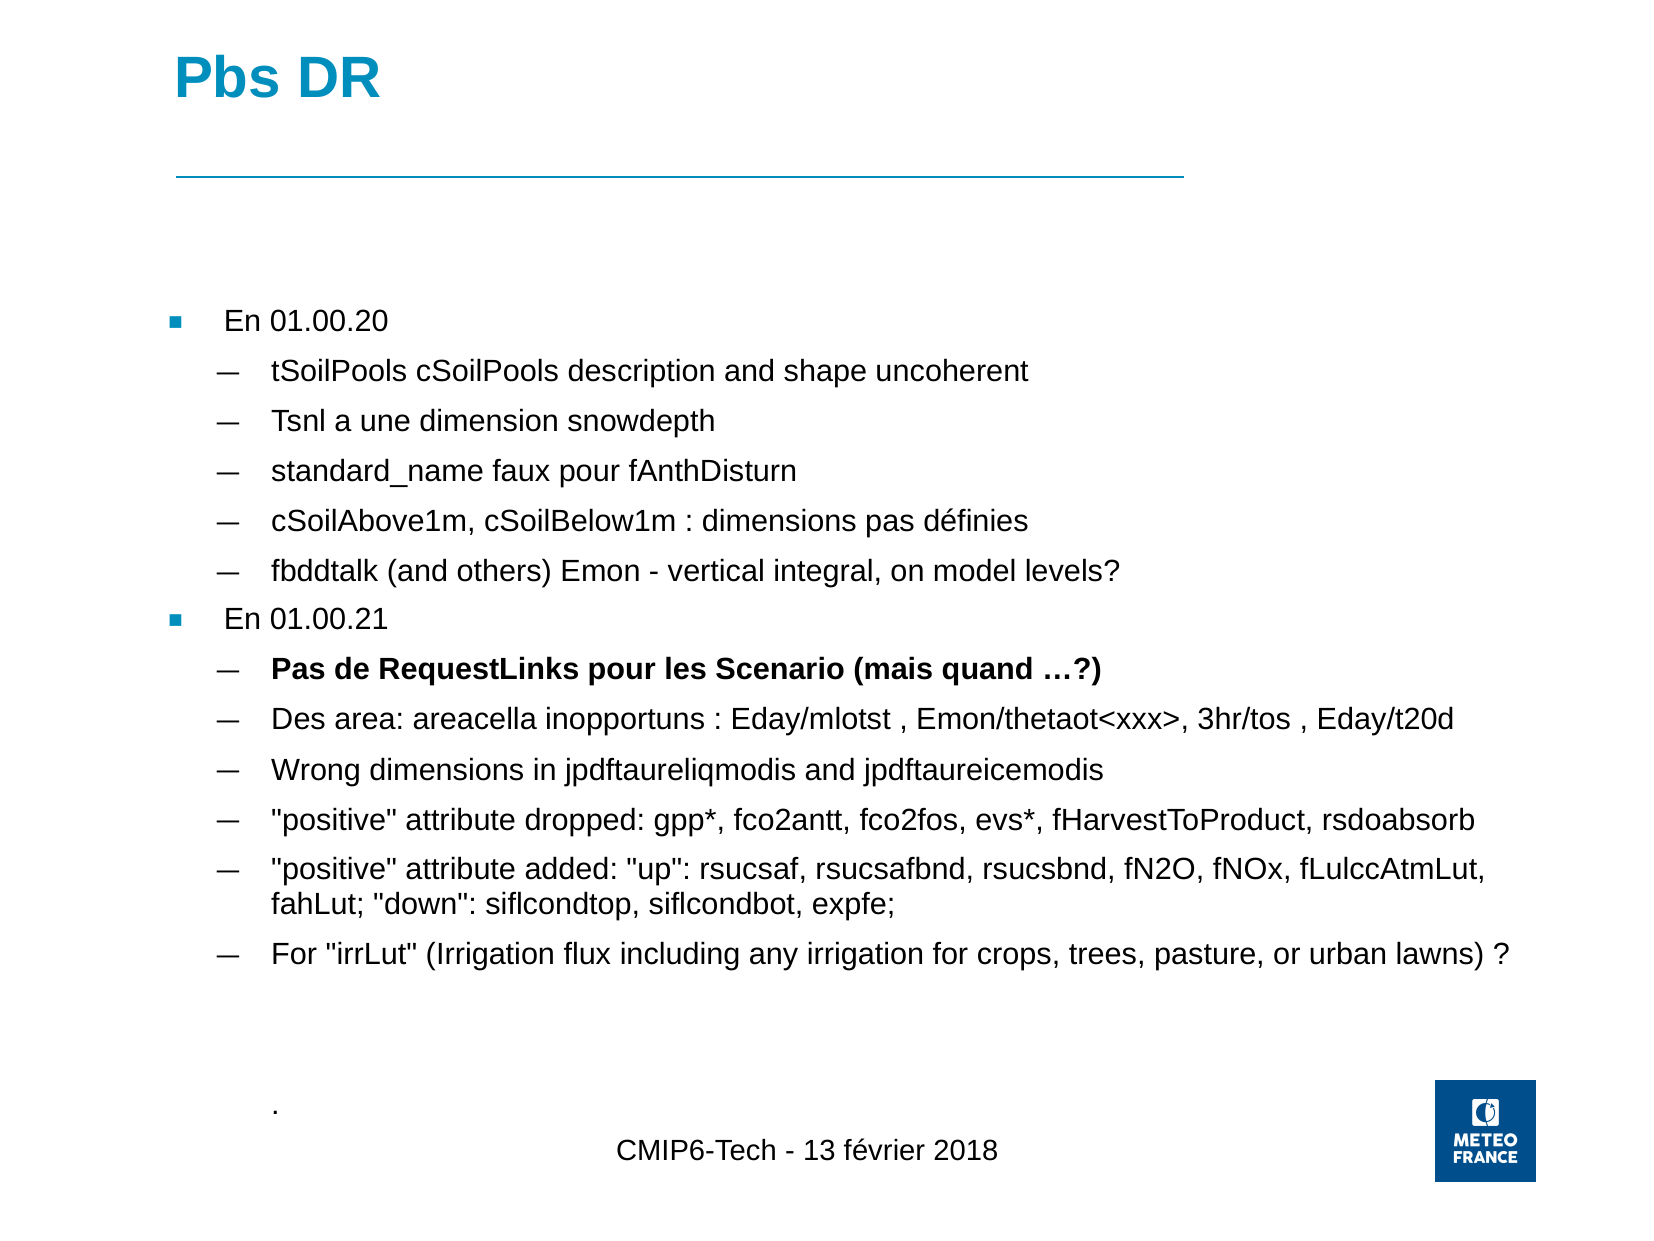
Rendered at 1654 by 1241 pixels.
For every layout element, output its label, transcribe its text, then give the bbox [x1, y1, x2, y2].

picture [1435, 1134, 1536, 1182]
title Pbs DR [174, 0, 1654, 156]
list En 01.00.20 tSoilPools cSoilPools description and shape uncoherent Tsnl a une dimension snowdepth standard_name faux pour fAnthDisturn cSoilAbove1m, cSoilBelow1m : dimensions pas définies fbddtalk (and others) Emon - vertical integral, on model levels? En 01.00.21 Pas de RequestLinks pour les Scenario (mais quand …?) Des area: areacella inopportuns : Eday/mlotst , Emon/thetaot<xxx>, 3hr/tos , Eday/t20d Wrong dimensions in jpdftaureliqmodis and jpdftaureicemodis "positive" attribute dropped: gpp*, fco2antt, fco2fos, evs*, fHarvestToProduct, rsdoabsorb "positive" attribute added: "up": rsucsaf, rsucsafbnd, rsucsbnd, fN2O, fNOx, fLulccAtmLut, fahLut; "down": siflcondtop, siflcondbot, expfe; For "irrLut" (Irrigation flux including any irrigation for crops, trees, pasture, or urban lawns) ? . [156, 256, 1571, 1134]
